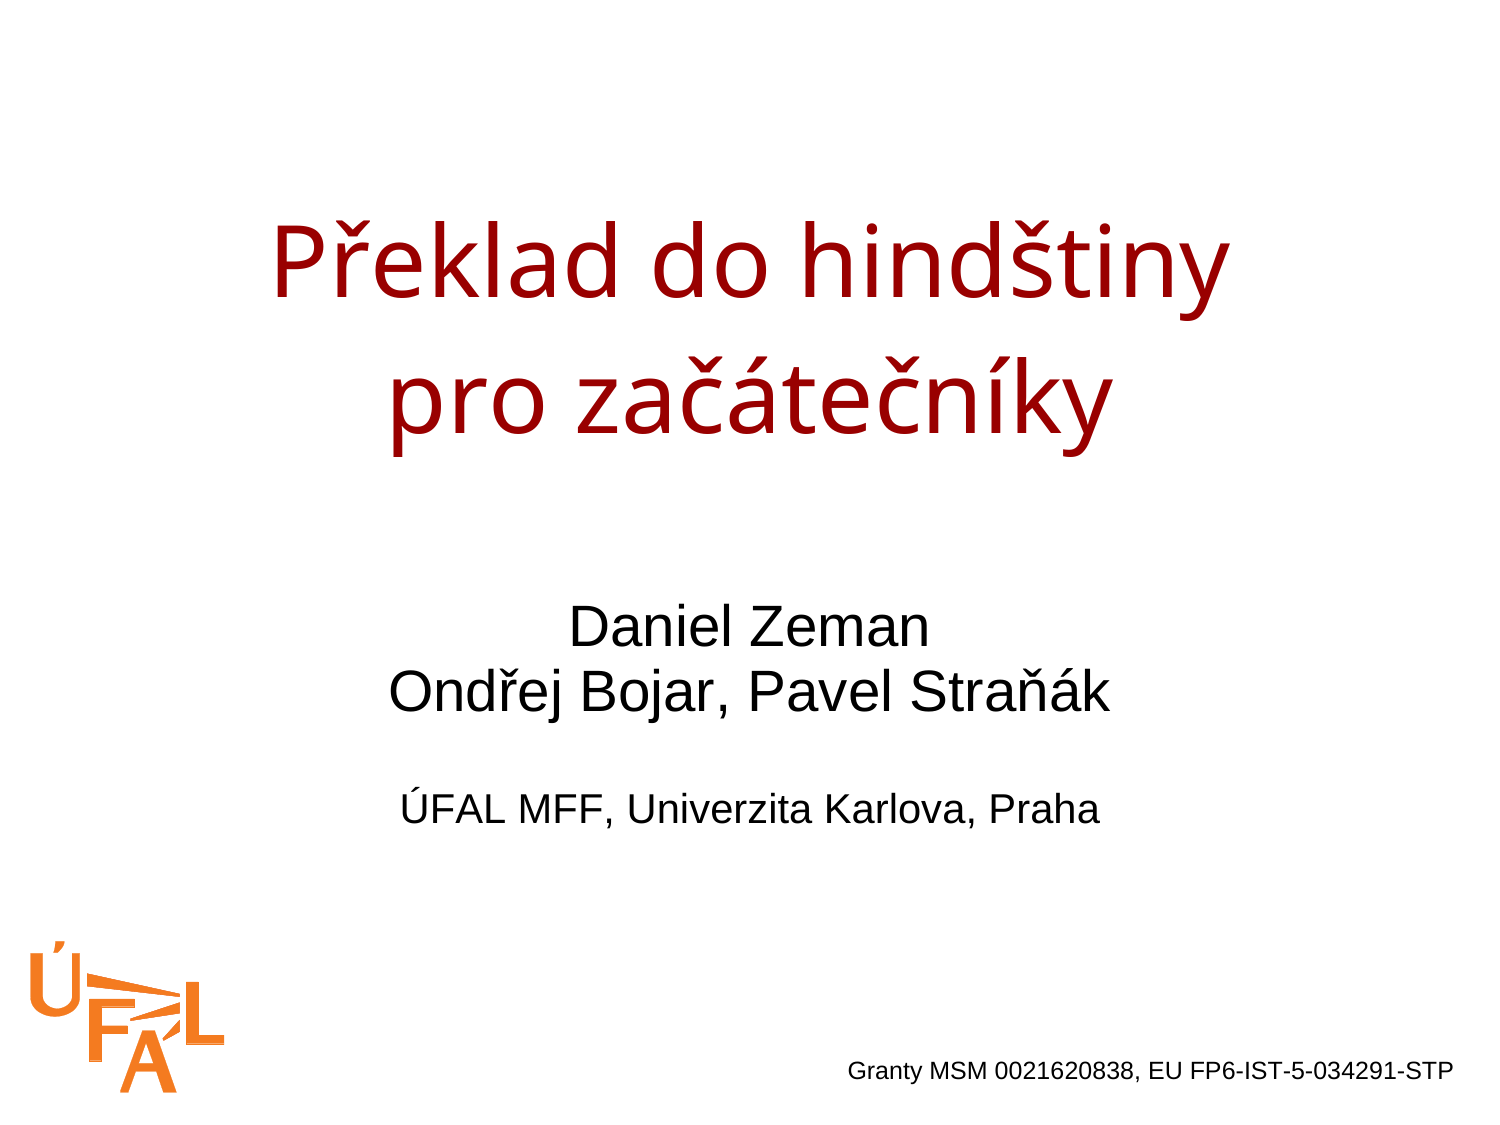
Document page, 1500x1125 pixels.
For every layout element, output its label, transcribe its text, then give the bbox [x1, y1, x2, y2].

text_box Granty MSM 0021620838, EU FP6-IST-5-034291-STP [832, 1046, 1471, 1093]
title Překlad do hindštiny pro začátečníky [112, 148, 1388, 504]
subtitle Daniel Zeman Ondřej Bojar, Pavel Straňák ÚFAL MFF, Univerzita Karlova, Praha [225, 586, 1276, 874]
